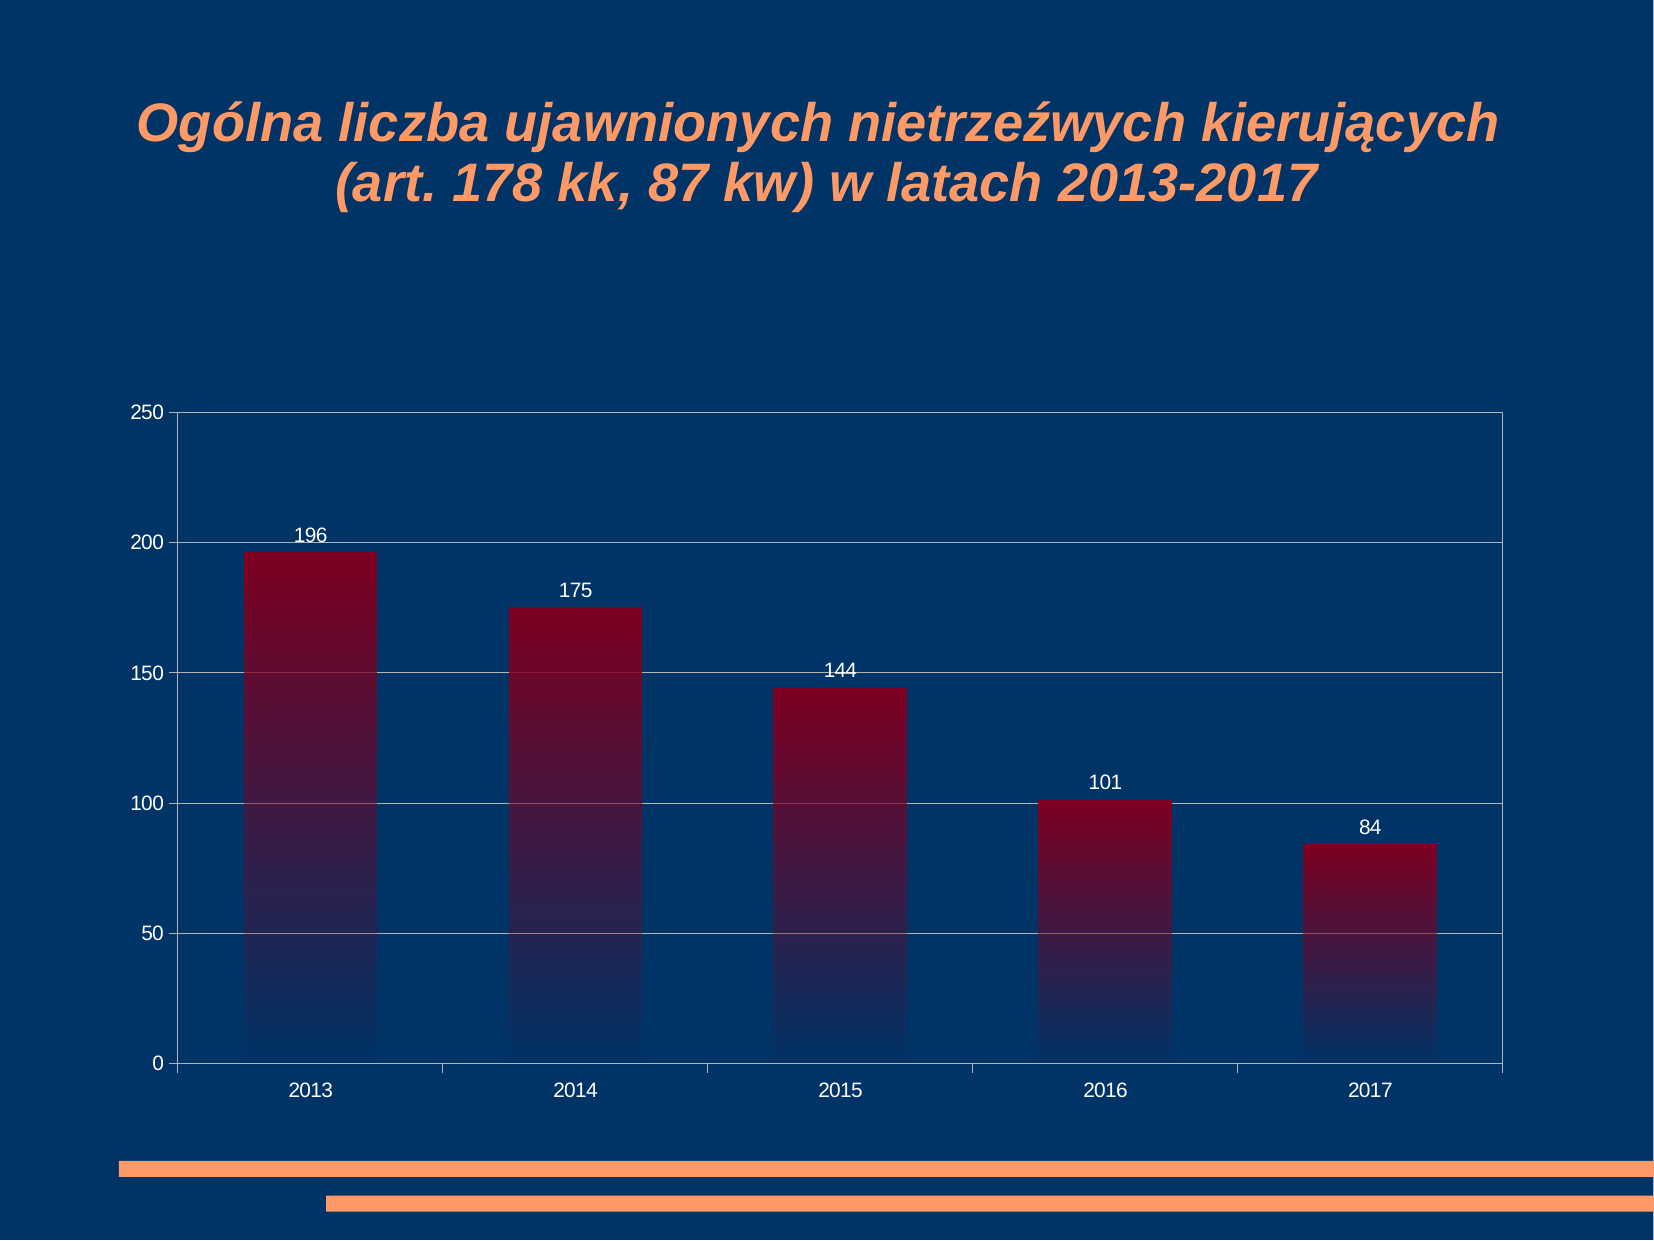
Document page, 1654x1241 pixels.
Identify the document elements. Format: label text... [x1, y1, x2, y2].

chart [70, 327, 1560, 1147]
title Ogólna liczba ujawnionych nietrzeźwych kierujących (art. 178 kk, 87 kw) w latach 2013-2017 [82, 49, 1571, 257]
